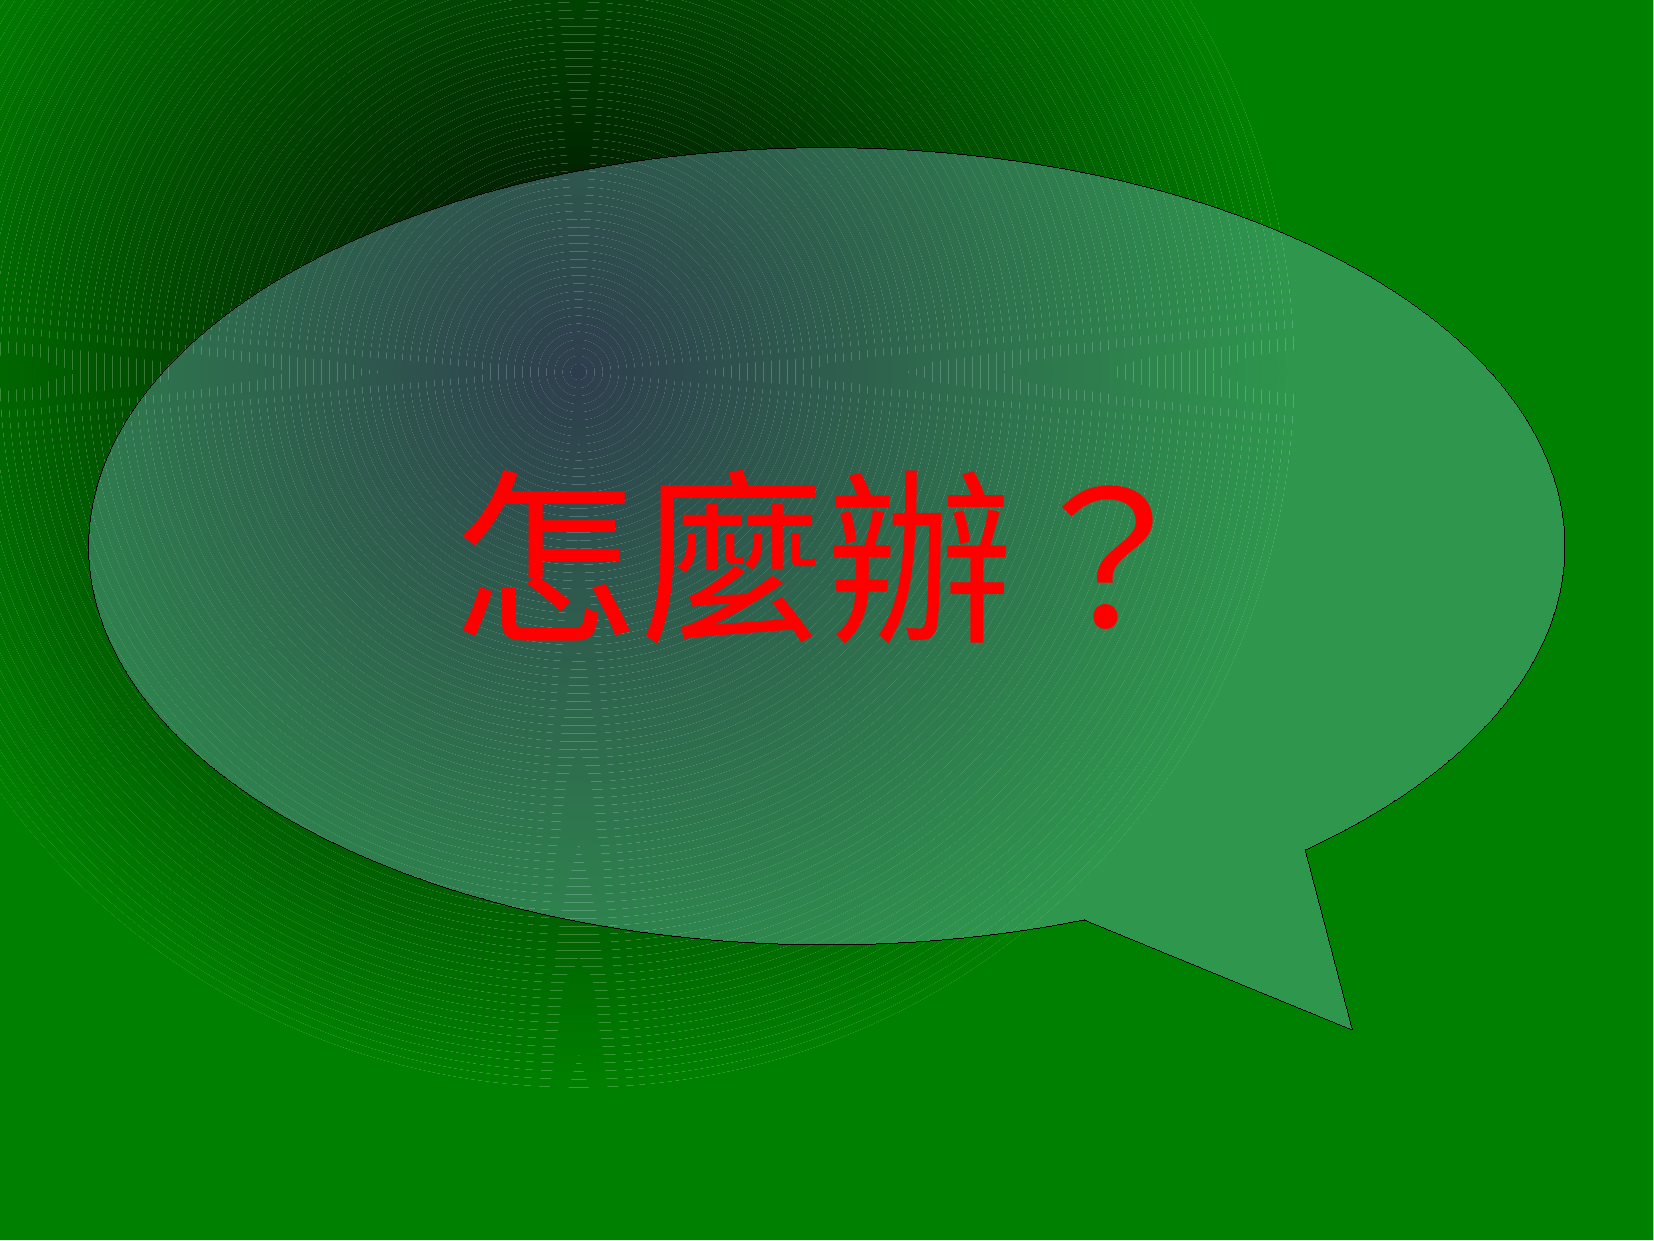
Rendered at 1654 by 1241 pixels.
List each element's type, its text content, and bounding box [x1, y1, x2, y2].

text_box 怎麼辦？ [88, 147, 1565, 1030]
